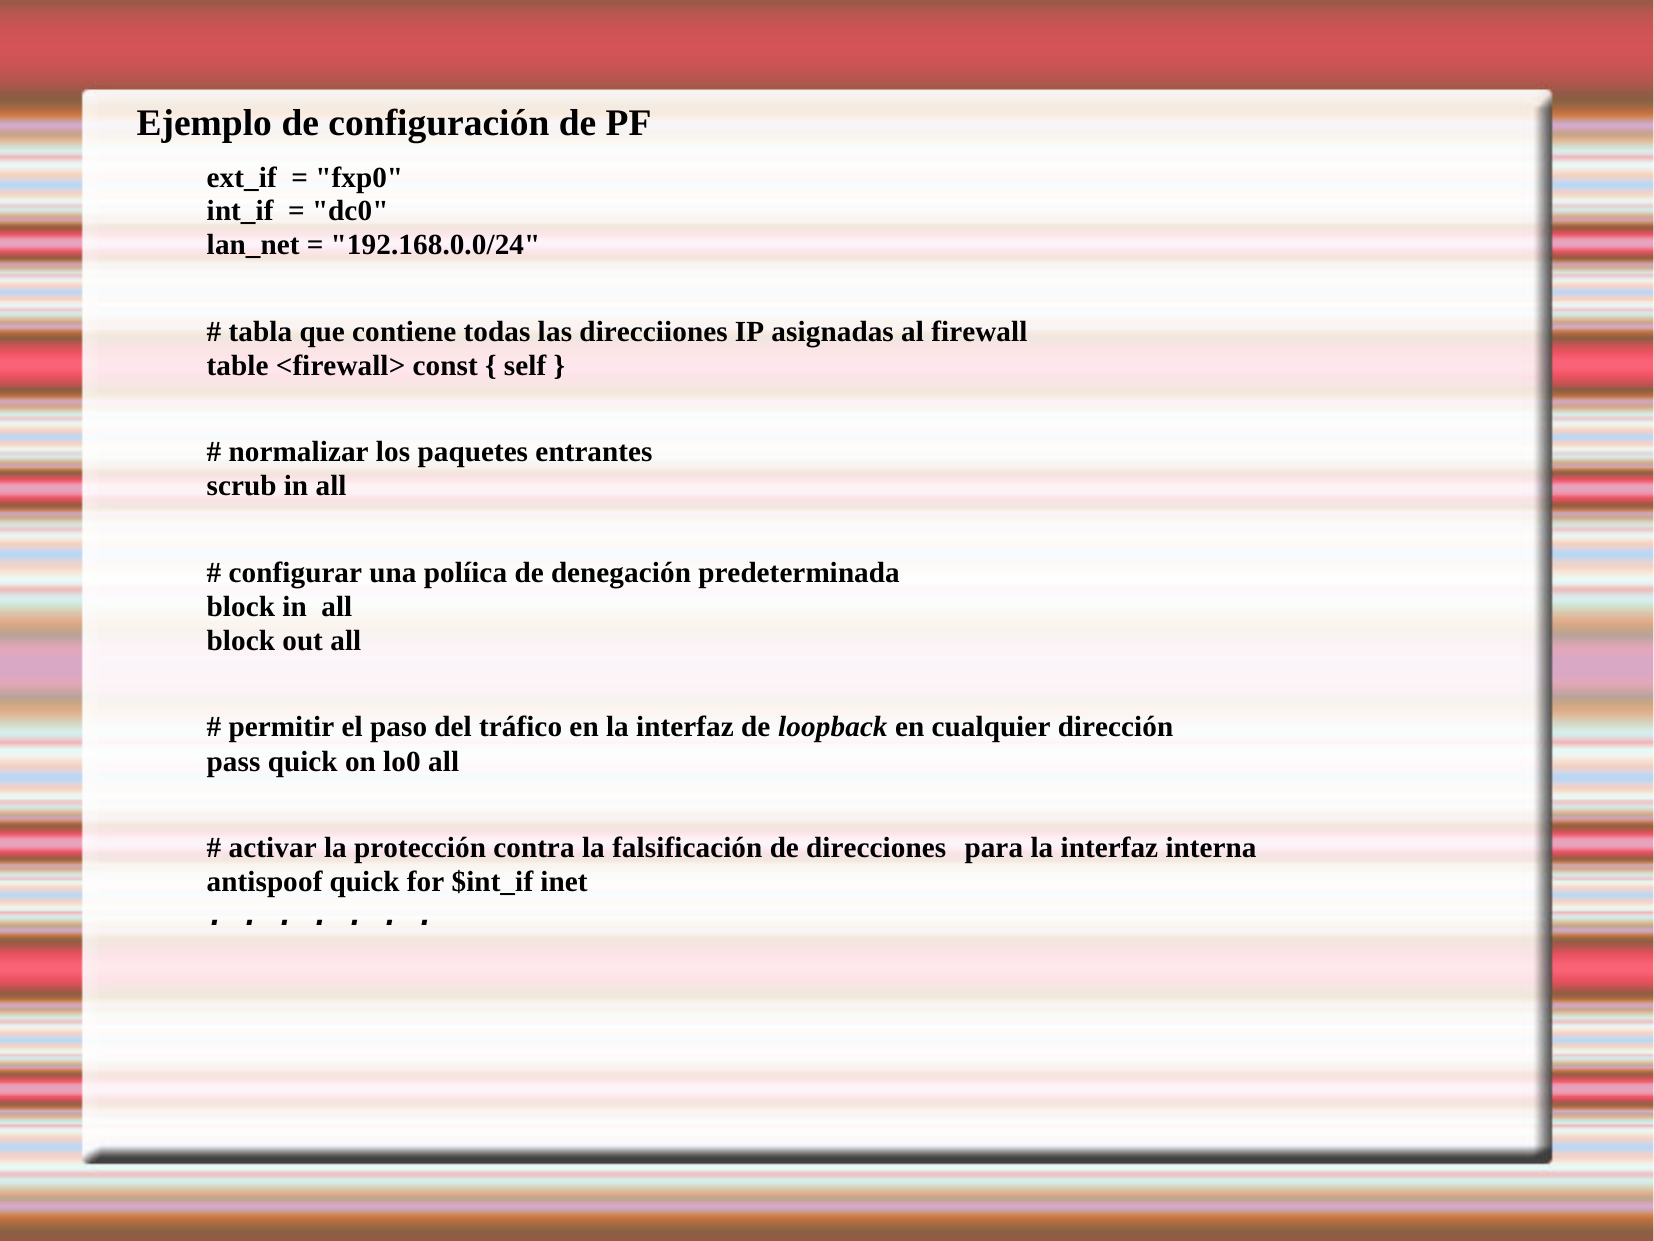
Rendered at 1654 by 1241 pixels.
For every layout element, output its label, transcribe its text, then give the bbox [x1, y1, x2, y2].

text_box Ejemplo de configuración de PF ext_if = "fxp0" int_if = "dc0" lan_net = "192.168.0.0/24" # tabla que contiene todas las direcciiones IP asignadas al firewall table <firewall> const { self } # normalizar los paquetes entrantes scrub in all # configurar una políica de denegación predeterminada block in all block out all # permitir el paso del tráfico en la interfaz de loopback en cualquier dirección pass quick on lo0 all # activar la protección contra la falsificación de direcciones para la interfaz interna antispoof quick for $int_if inet . . . . . . . [88, 101, 1506, 1087]
picture [0, 0, 1654, 1241]
